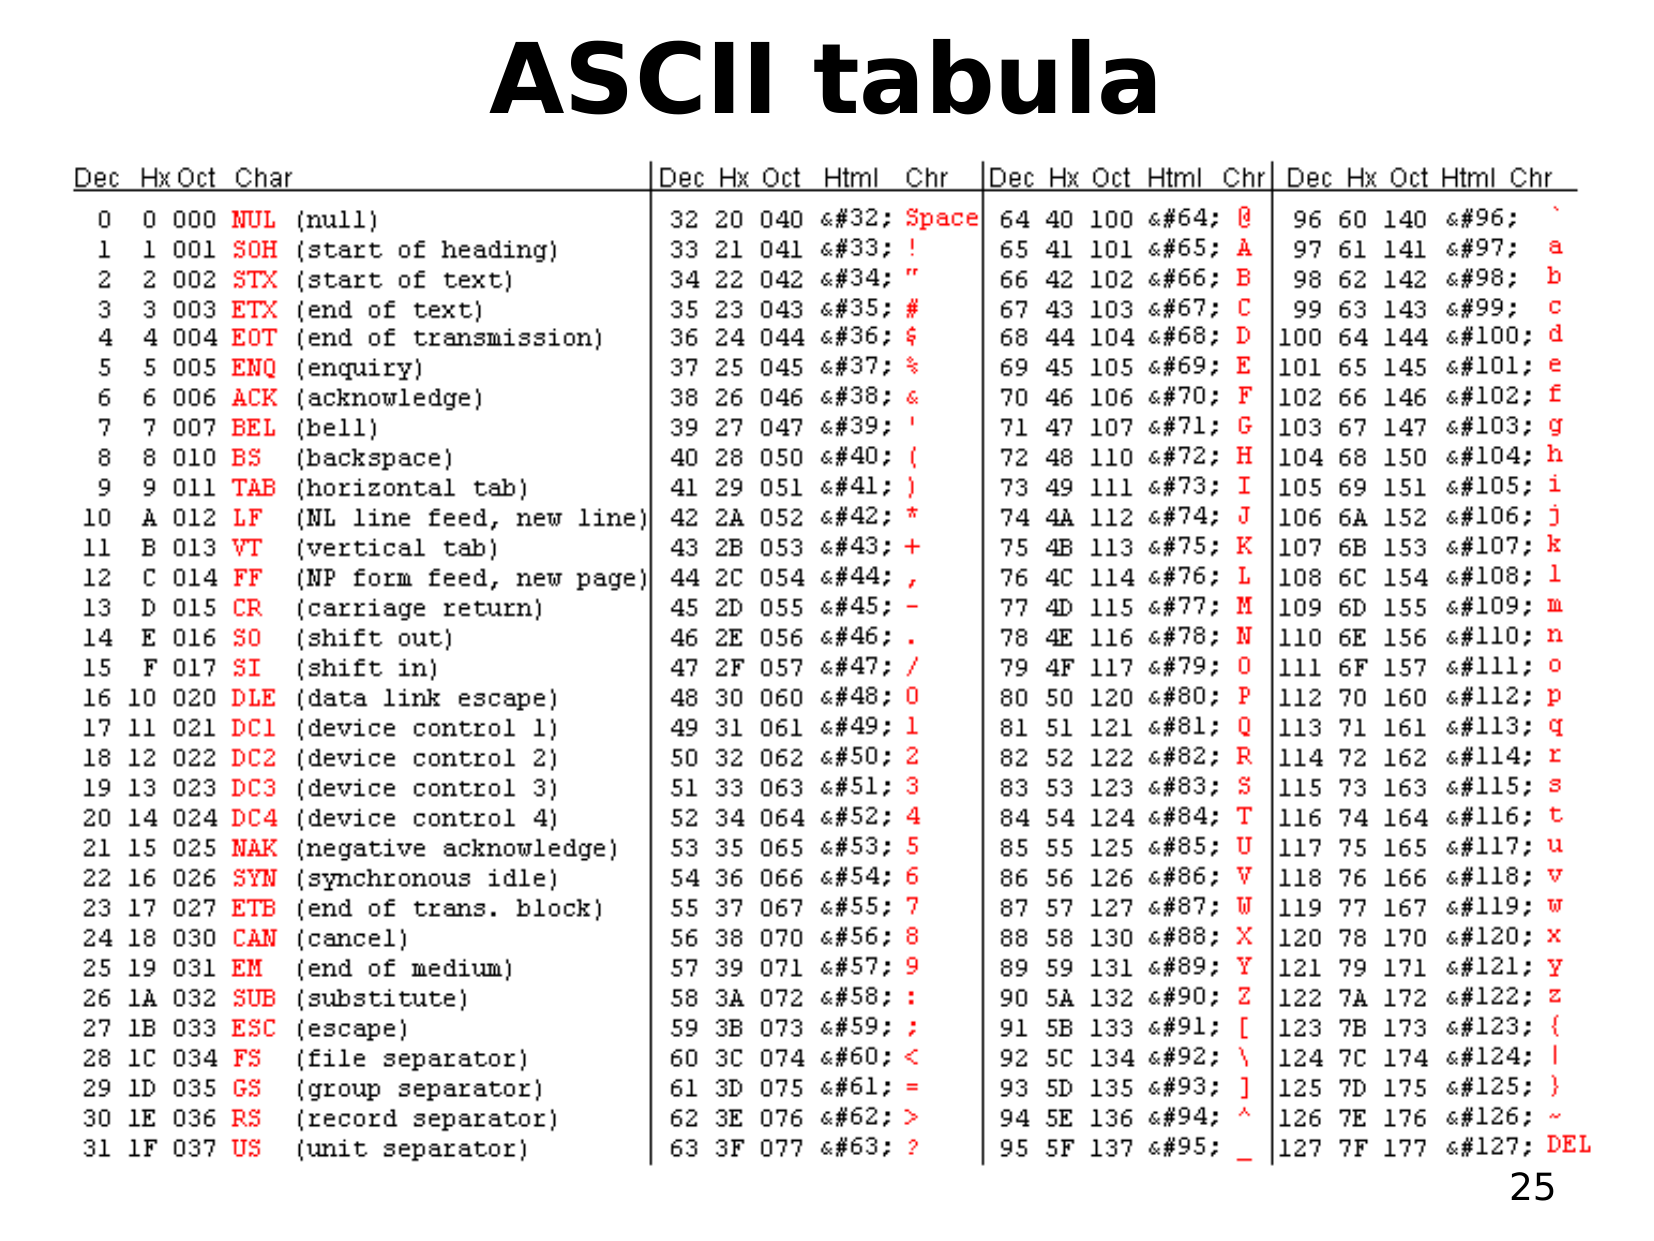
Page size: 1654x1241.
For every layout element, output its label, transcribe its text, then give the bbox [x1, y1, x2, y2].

title ASCII tabula [82, 19, 1571, 130]
picture [59, 149, 1606, 1170]
